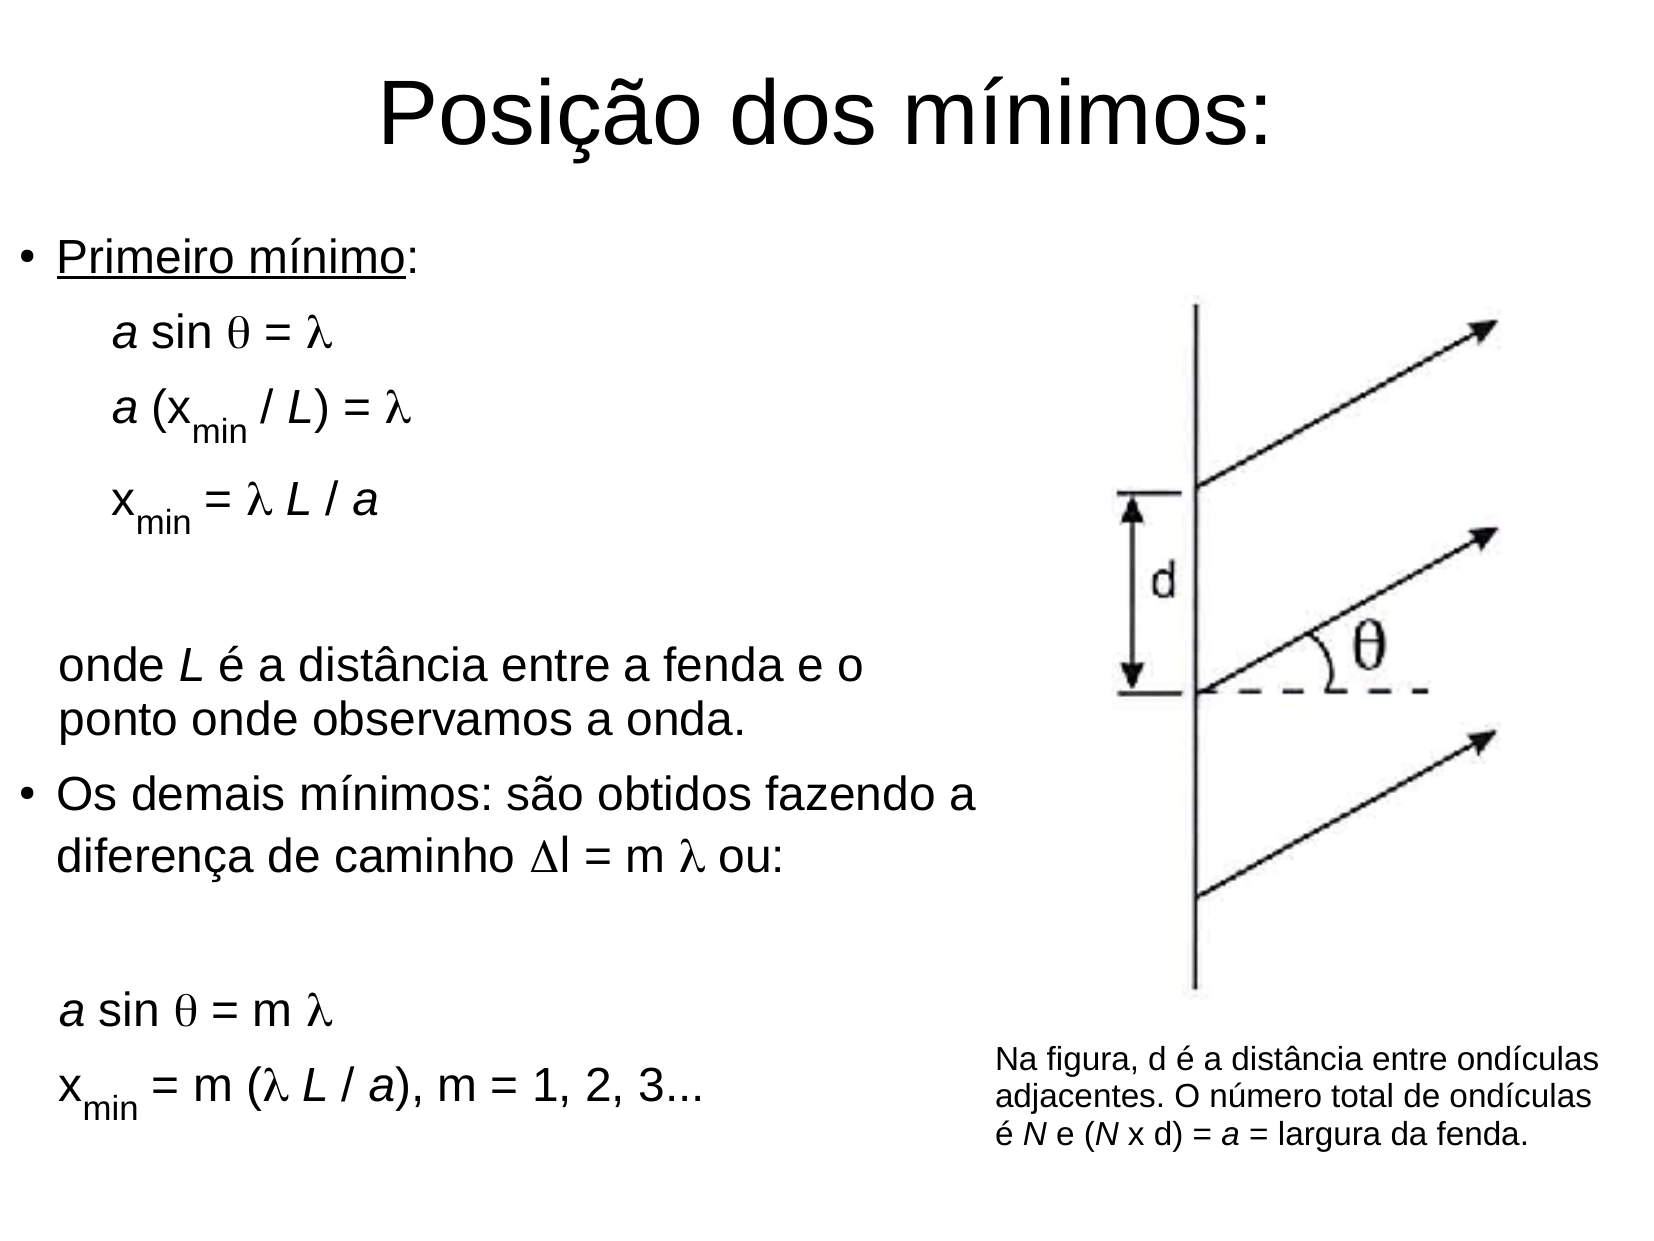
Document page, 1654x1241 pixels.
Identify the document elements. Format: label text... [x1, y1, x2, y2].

text_box Na figura, d é a distância entre ondículas adjacentes. O número total de ondículas é N e (N x d) = a = largura da fenda. [980, 1033, 1616, 1161]
list Primeiro mínimo: a sin q = l a (xmin / L) = l xmin = l L / a onde L é a distância entre a fenda e o ponto onde observamos a onda. Os demais mínimos: são obtidos fazendo a diferença de caminho Dl = m l ou: a sin q = m l xmin = m (l L / a), m = 1, 2, 3... [5, 230, 987, 1140]
title Posição dos mínimos: [82, 49, 1571, 178]
picture [1032, 295, 1574, 1016]
